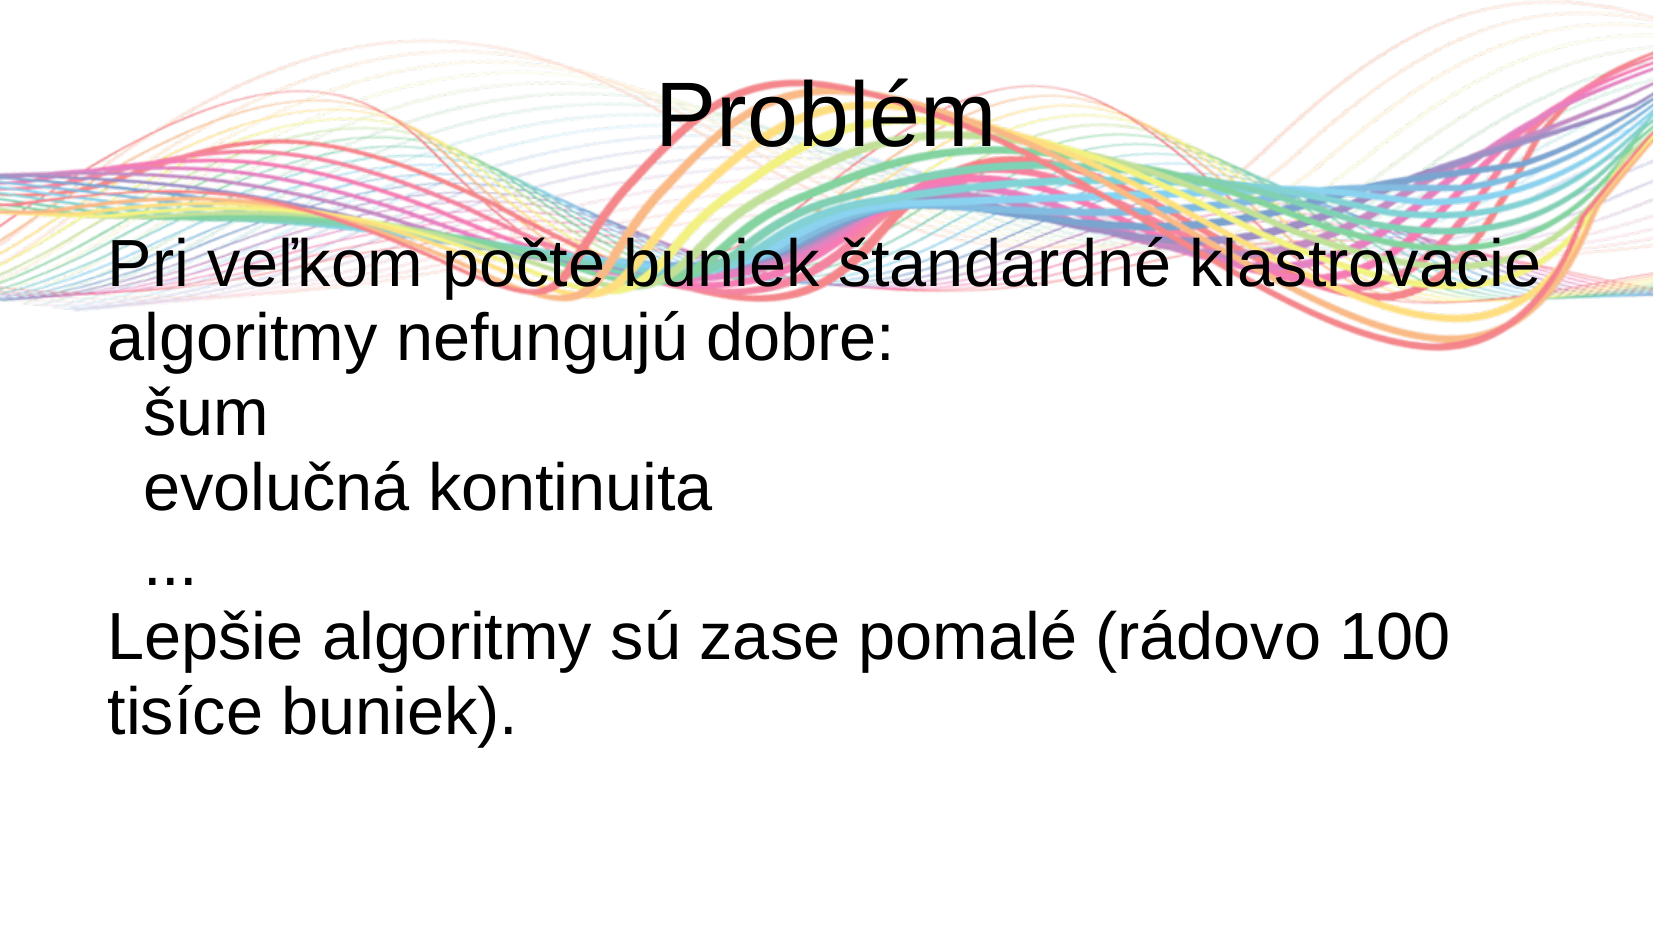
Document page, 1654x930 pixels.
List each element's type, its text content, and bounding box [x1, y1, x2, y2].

title Problém [82, 37, 1571, 193]
subtitle Pri veľkom počte buniek štandardné klastrovacie algoritmy nefungujú dobre: šum evolučná kontinuita ... Lepšie algoritmy sú zase pomalé (rádovo 100 tisíce buniek). [72, 217, 1561, 757]
picture [0, 0, 1654, 372]
